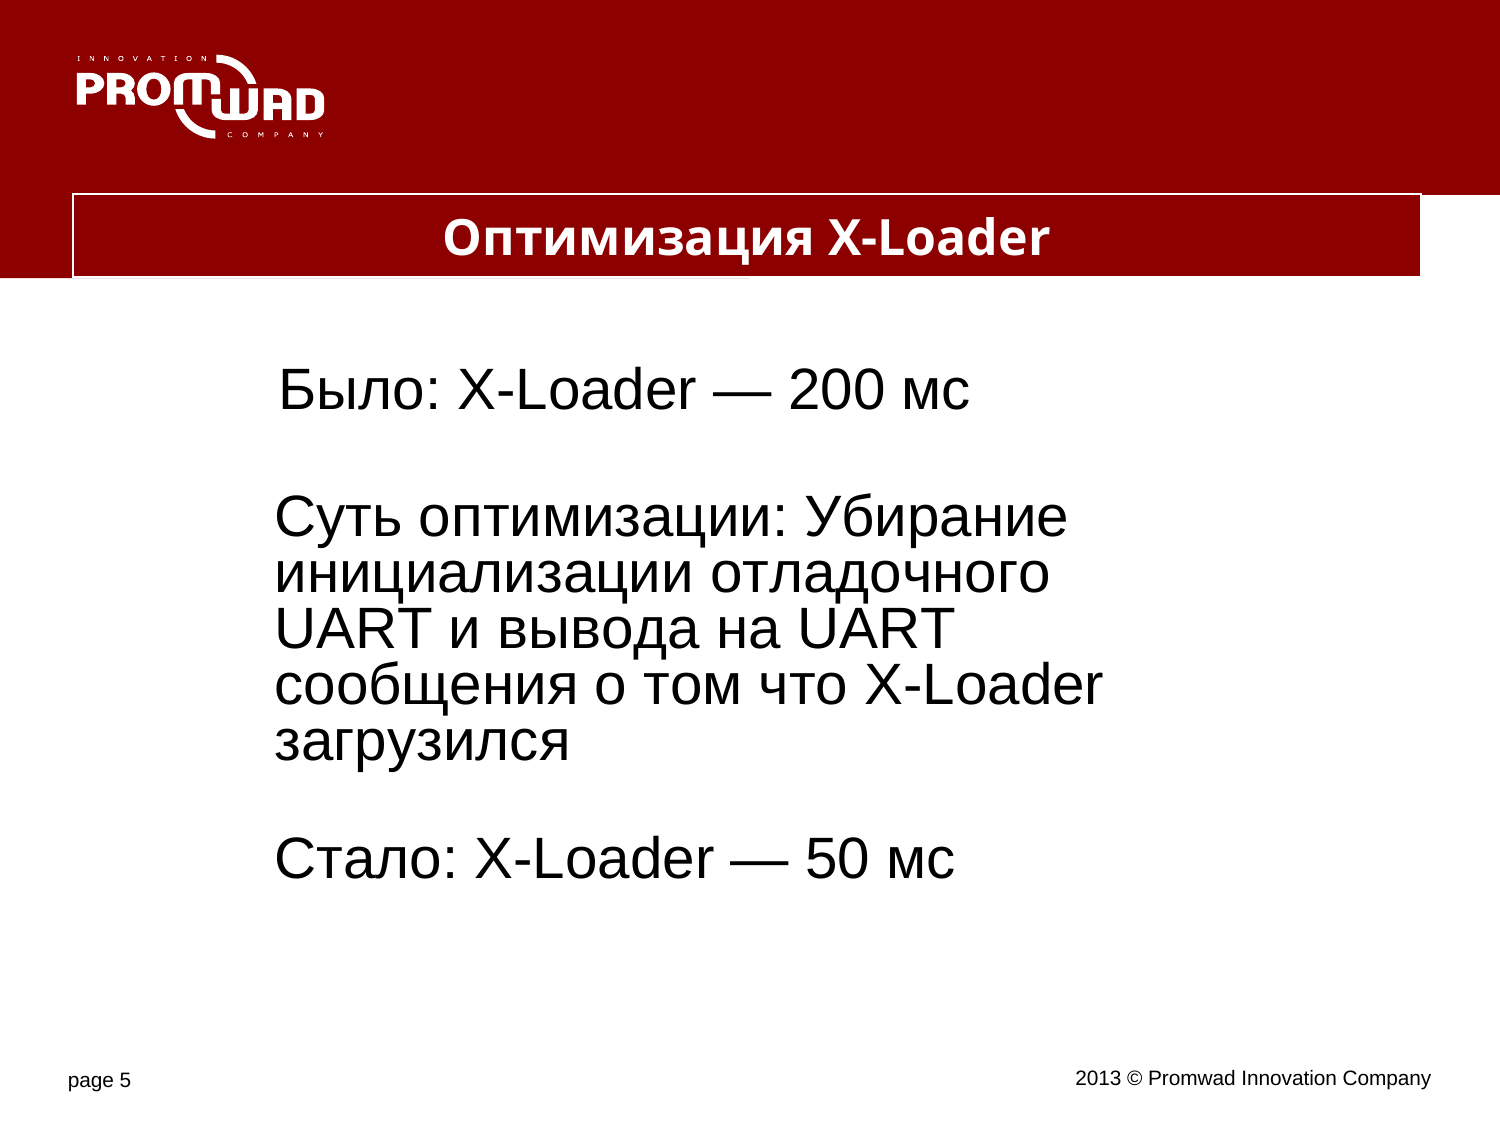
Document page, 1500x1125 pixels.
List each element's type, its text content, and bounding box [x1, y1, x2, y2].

text_box Оптимизация X-Loader [72, 194, 1422, 277]
text_box Стало: X-Loader — 50 мс [259, 826, 1162, 898]
text_box Было: X-Loader — 200 мс [263, 357, 1166, 429]
text_box Суть оптимизации: Убирание инициализации отладочного UART и вывода на UART сообщения о том что X-Loader загрузился [259, 484, 1162, 780]
text_box 2013 © Promwad Innovation Company [499, 1056, 1447, 1101]
